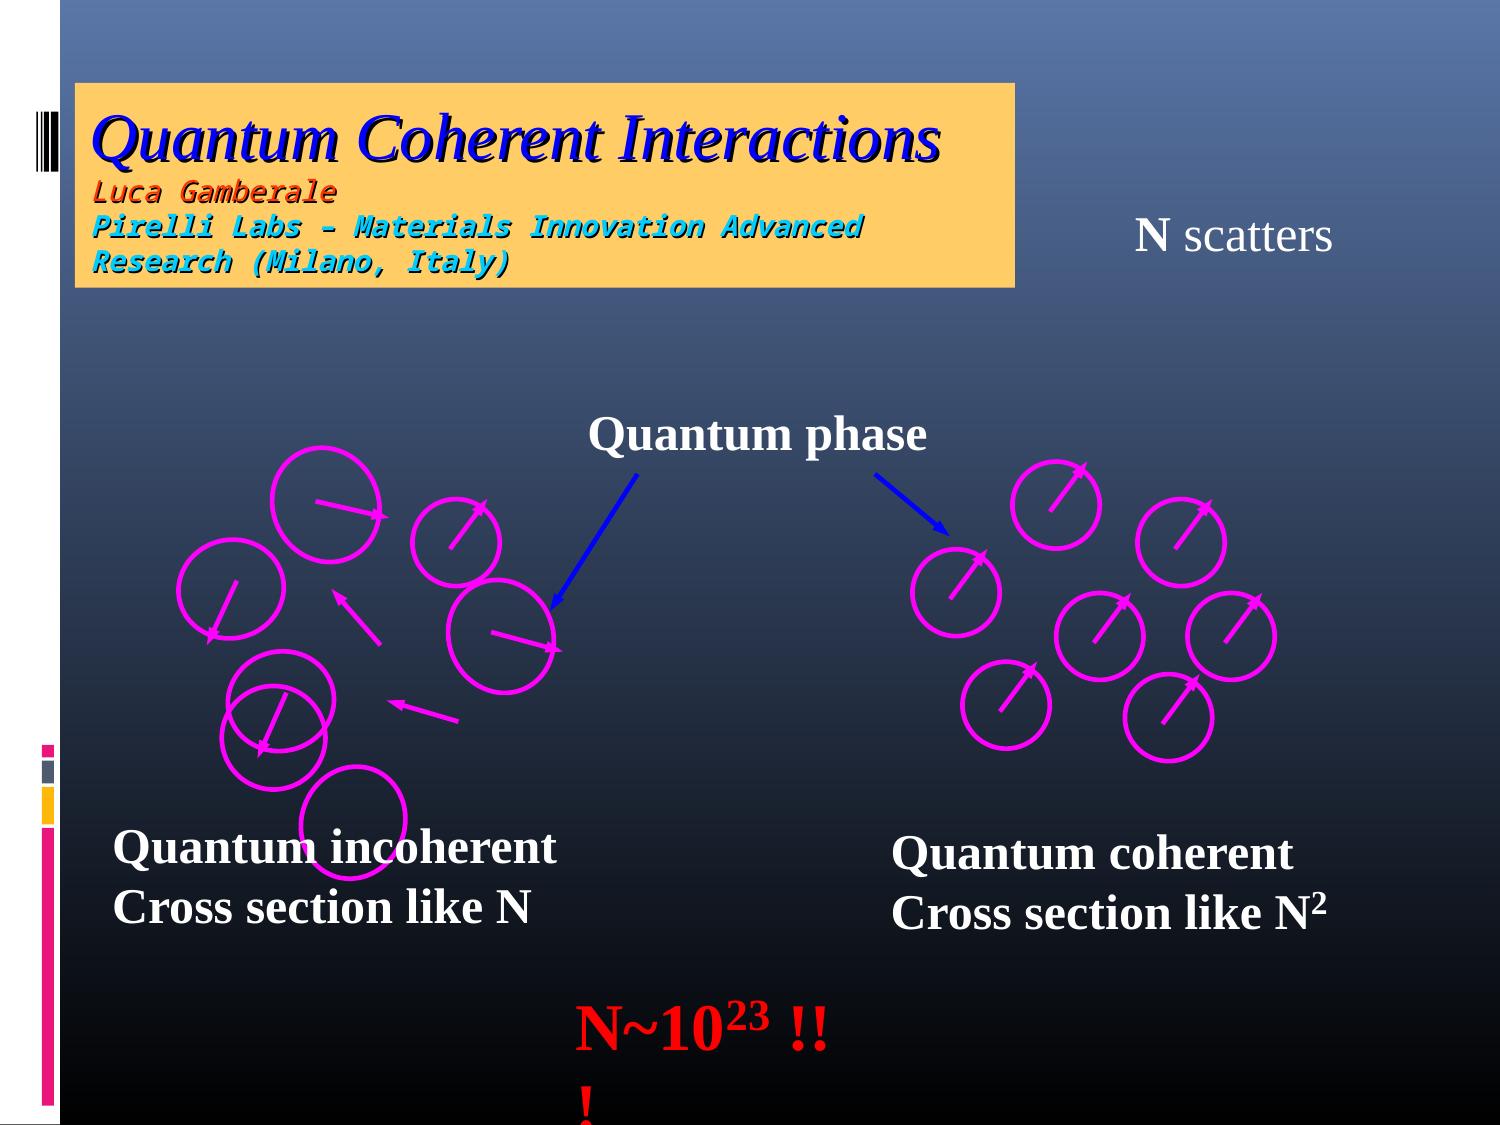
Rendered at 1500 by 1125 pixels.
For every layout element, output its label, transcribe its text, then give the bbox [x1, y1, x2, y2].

text_box N~1023 !!! [560, 976, 868, 1125]
text_box N scatters [1120, 194, 1350, 270]
text_box Quantum incoherent Cross section like N [97, 805, 573, 942]
text_box Quantum phase [572, 393, 943, 469]
text_box Quantum Coherent Interactions Luca Gamberale Pirelli Labs – Materials Innovation Advanced Research (Milano, Italy) [74, 82, 1015, 288]
text_box Quantum coherent Cross section like N2 [875, 811, 1343, 947]
